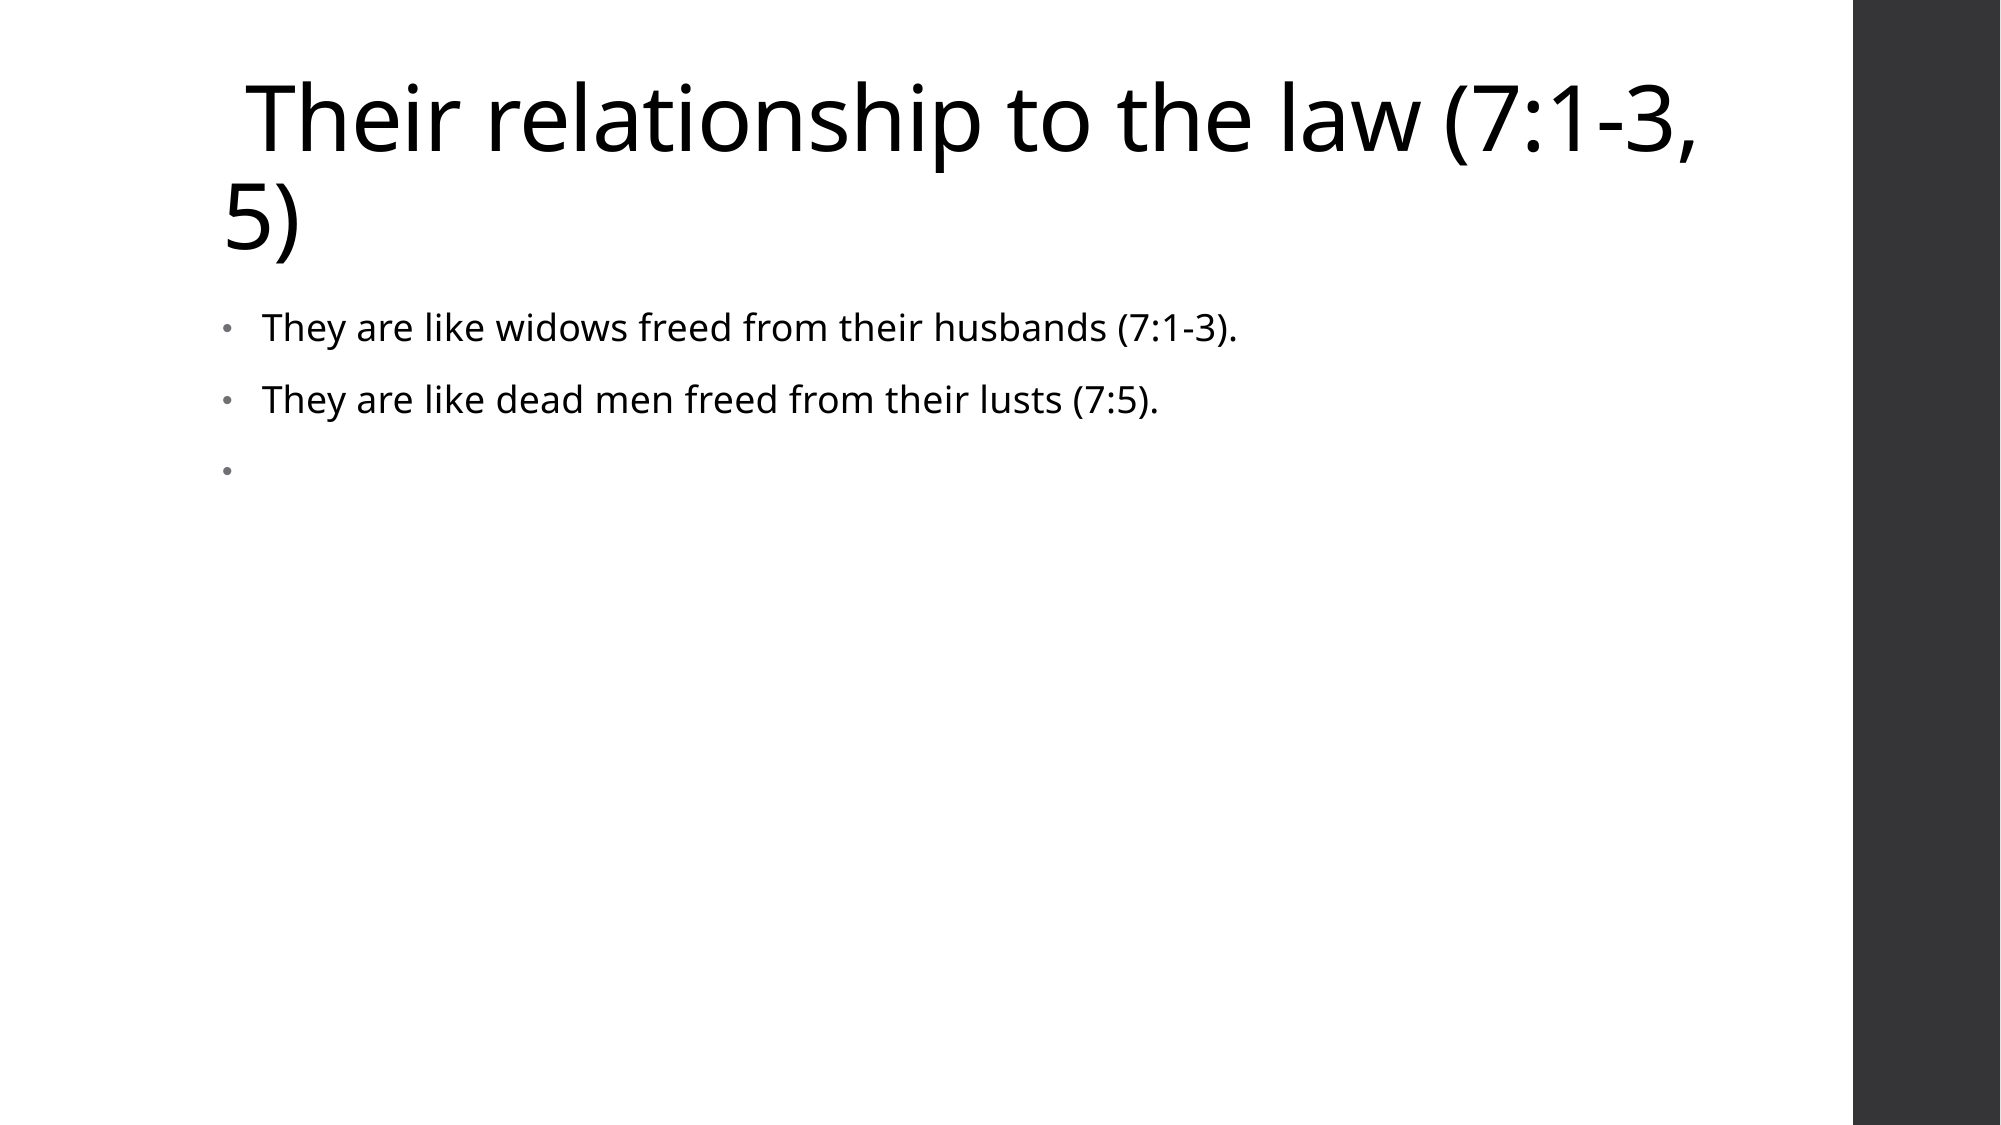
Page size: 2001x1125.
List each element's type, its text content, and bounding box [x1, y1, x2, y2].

title Their relationship to the law (7:1-3, 5) [206, 60, 1797, 278]
list They are like widows freed from their husbands (7:1-3). They are like dead men freed from their lusts (7:5). [206, 299, 1617, 1014]
